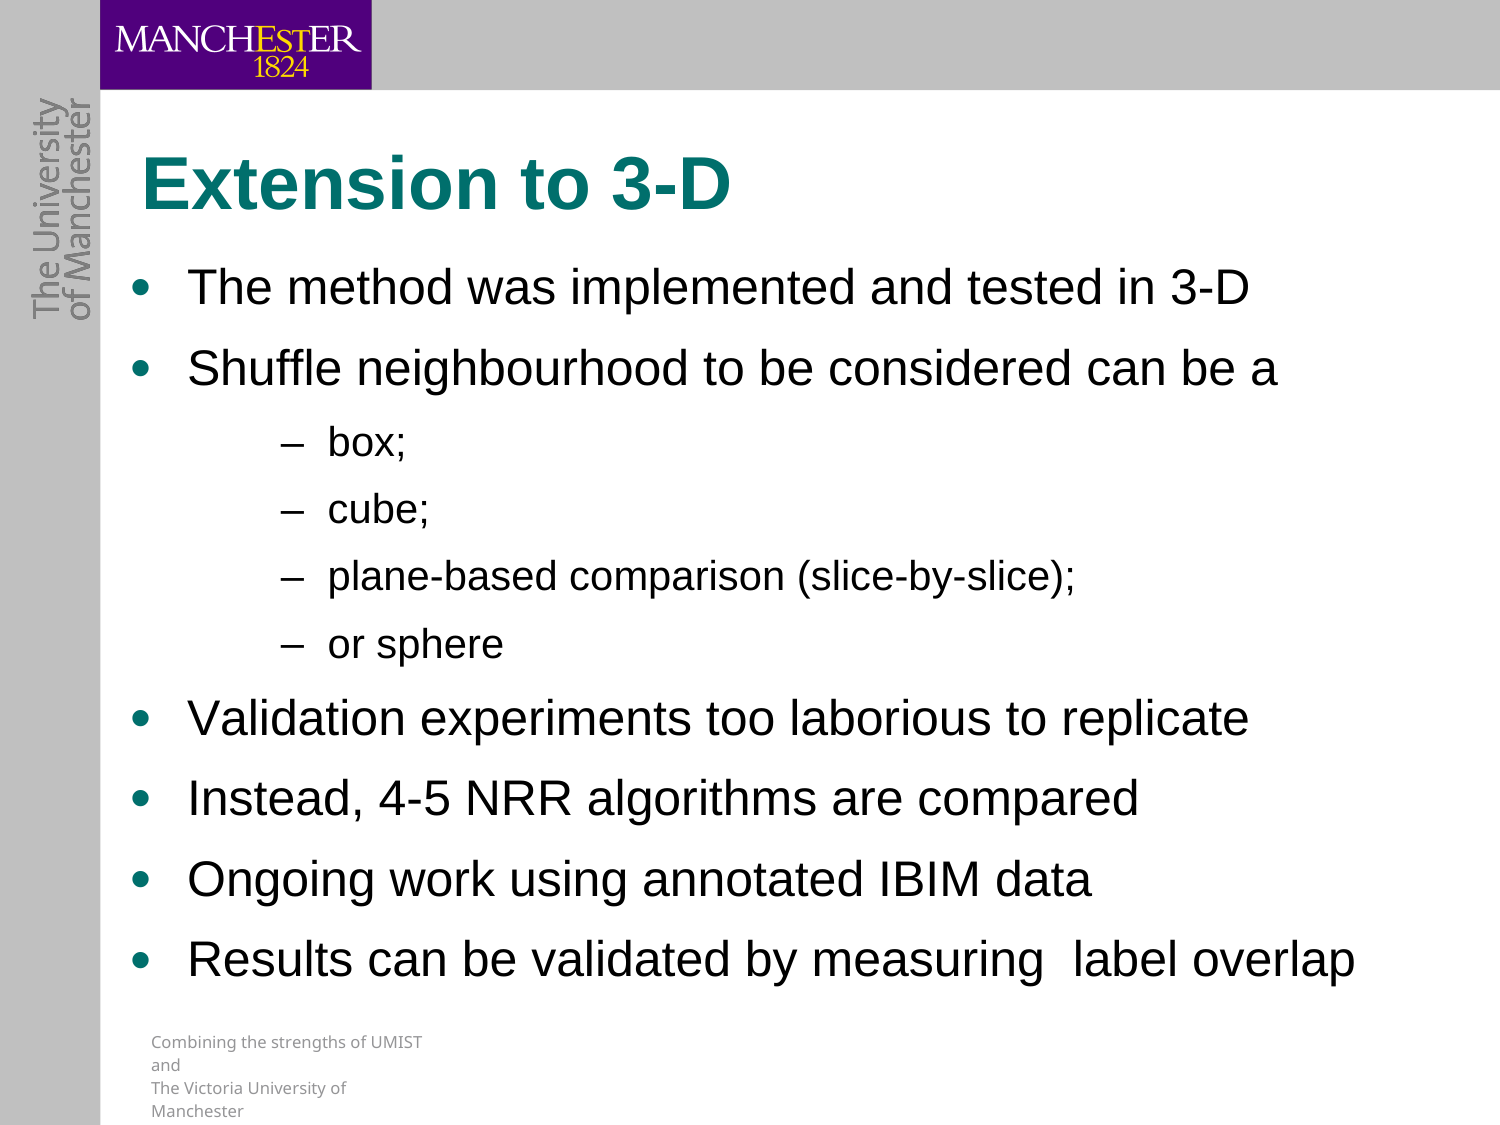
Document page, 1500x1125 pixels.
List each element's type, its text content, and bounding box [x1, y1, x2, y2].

picture [0, 0, 372, 320]
title Extension to 3-D [141, 118, 1418, 249]
list The method was implemented and tested in 3-D Shuffle neighbourhood to be considered can be a box; cube; plane-based comparison (slice-by-slice); or sphere Validation experiments too laborious to replicate Instead, 4-5 NRR algorithms are compared Ongoing work using annotated IBIM data Results can be validated by measuring label overlap [130, 259, 1407, 1012]
